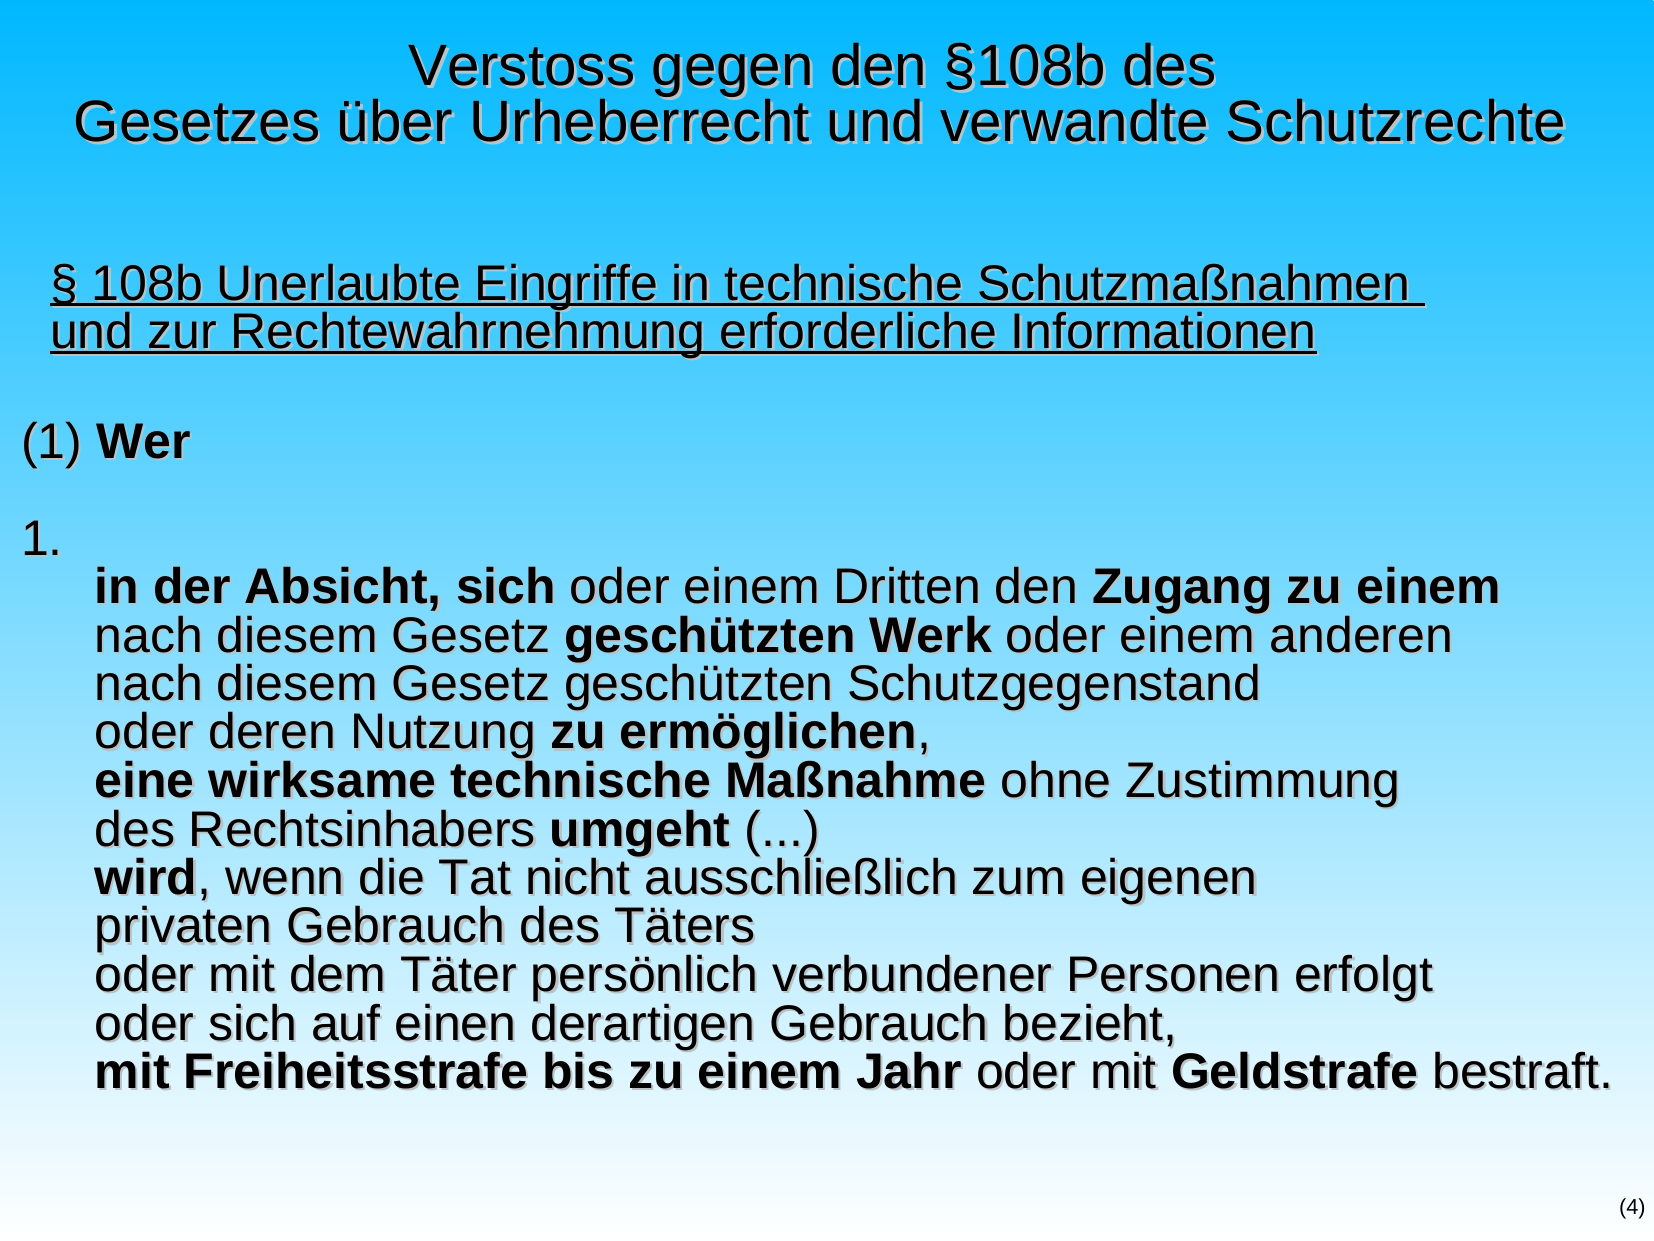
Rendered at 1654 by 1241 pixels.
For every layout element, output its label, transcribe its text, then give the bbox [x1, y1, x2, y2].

text_box § 108b Unerlaubte Eingriffe in technische Schutzmaßnahmen und zur Rechtewahrnehmung erforderliche Informationen [35, 253, 1440, 381]
text_box (1) Wer 1. in der Absicht, sich oder einem Dritten den Zugang zu einem nach diesem Gesetz geschützten Werk oder einem anderen nach diesem Gesetz geschützten Schutzgegenstand oder deren Nutzung zu ermöglichen, eine wirksame technische Maßnahme ohne Zustimmung des Rechtsinhabers umgeht (...) wird, wenn die Tat nicht ausschließlich zum eigenen privaten Gebrauch des Täters oder mit dem Täter persönlich verbundener Personen erfolgt oder sich auf einen derartigen Gebrauch bezieht, mit Freiheitsstrafe bis zu einem Jahr oder mit Geldstrafe bestraft. [6, 411, 1629, 1218]
text_box (4)‏ [1604, 1184, 1654, 1241]
text_box Verstoss gegen den §108b des Gesetzes über Urheberrecht und verwandte Schutzrechte [59, 32, 1583, 178]
